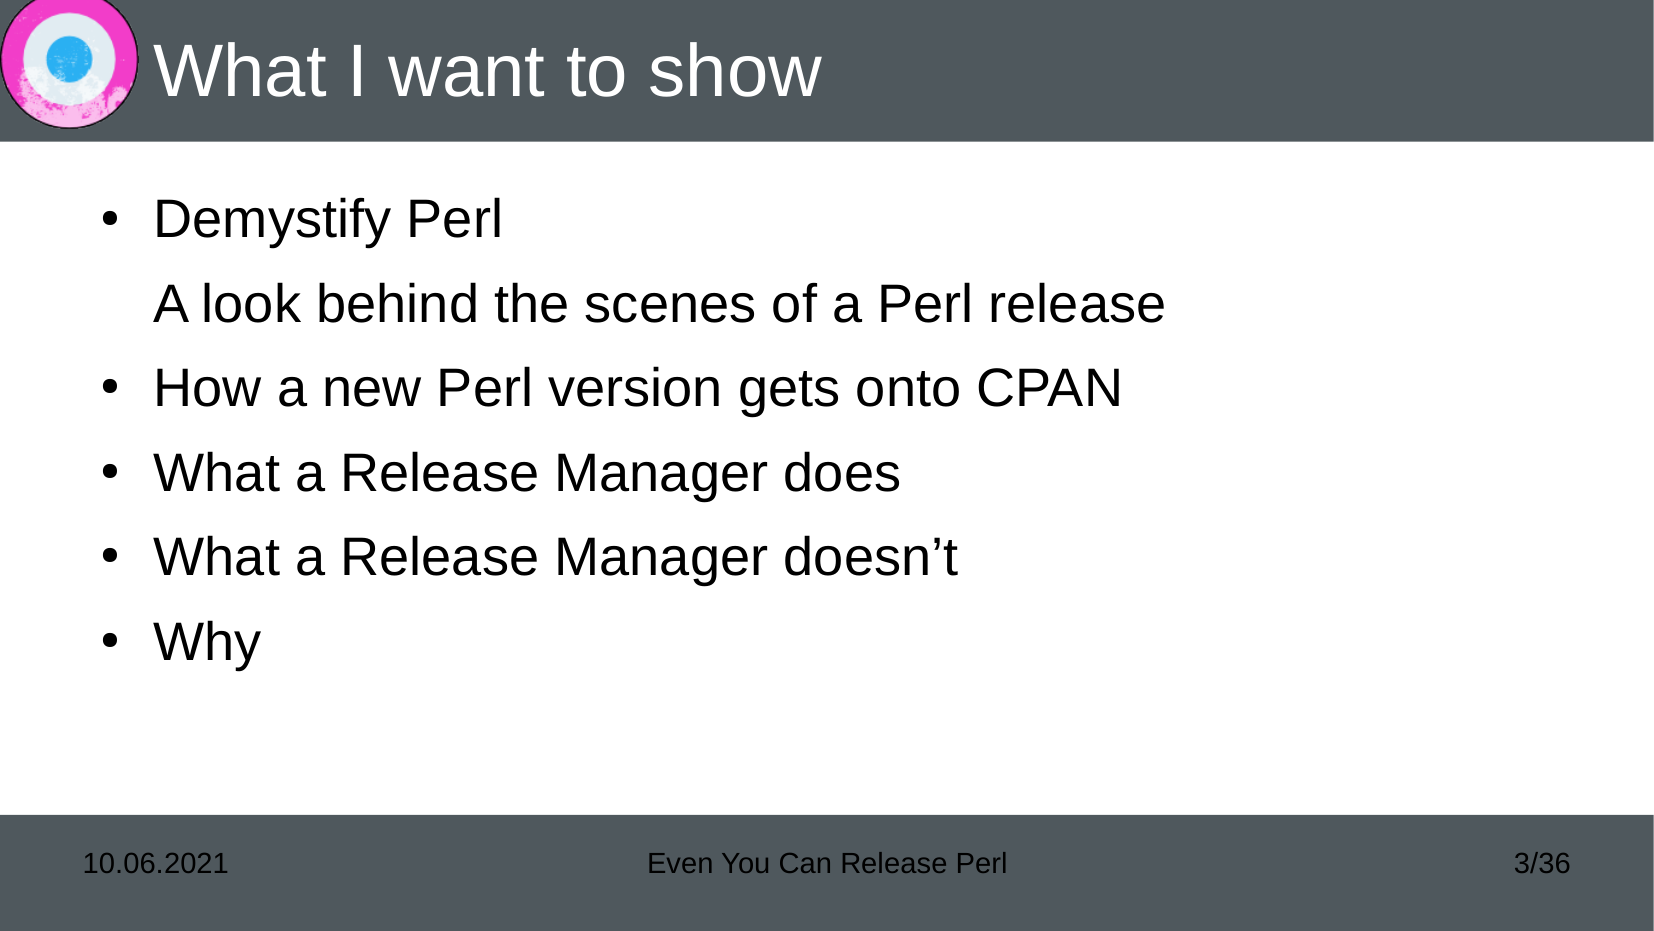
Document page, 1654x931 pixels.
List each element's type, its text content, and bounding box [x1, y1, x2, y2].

list Demystify Perl A look behind the scenes of a Perl release How a new Perl version gets onto CPAN What a Release Manager does What a Release Manager doesn’t Why [82, 188, 1571, 815]
title What I want to show [153, 5, 1654, 136]
picture [0, 0, 228, 148]
